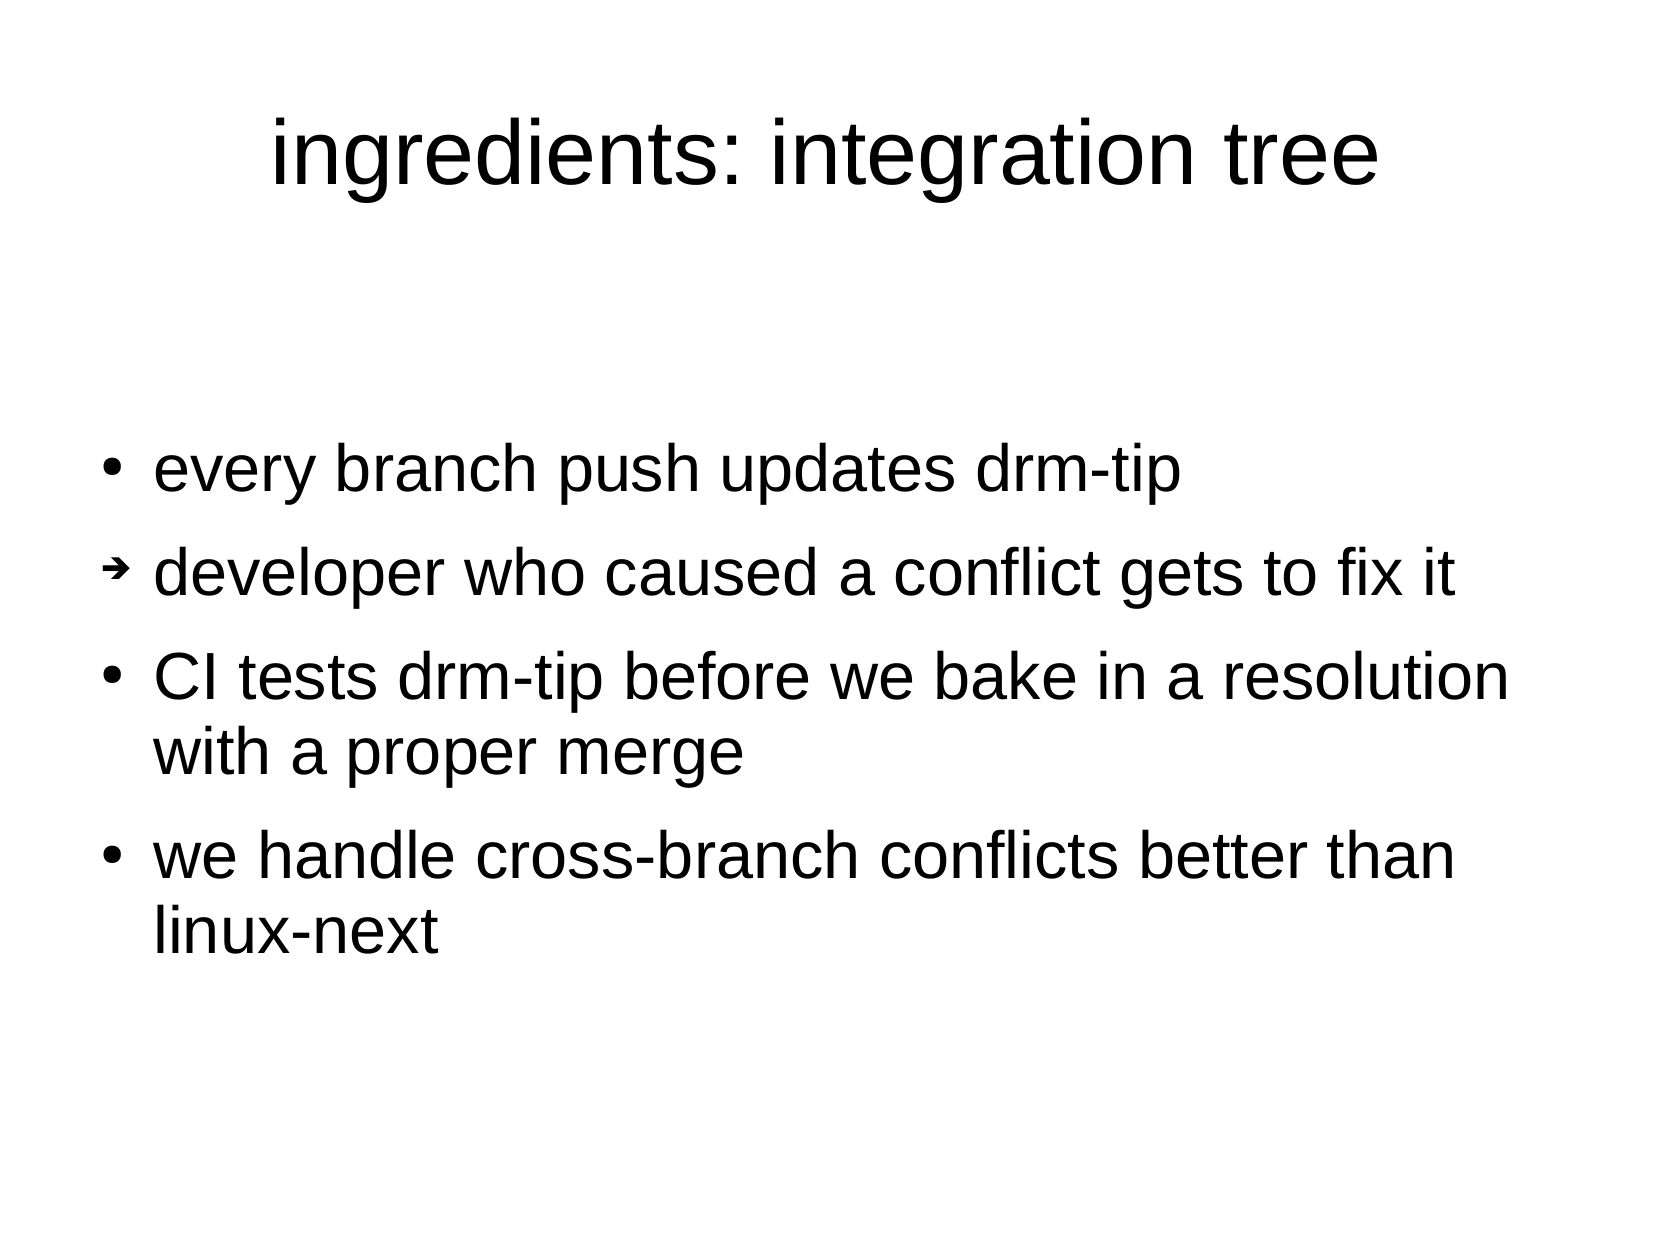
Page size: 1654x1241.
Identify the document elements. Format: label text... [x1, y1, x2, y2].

list every branch push updates drm-tip developer who caused a conflict gets to fix it CI tests drm-tip before we bake in a resolution with a proper merge we handle cross-branch conflicts better than linux-next [82, 431, 1571, 1021]
title ingredients: integration tree [82, 49, 1571, 257]
